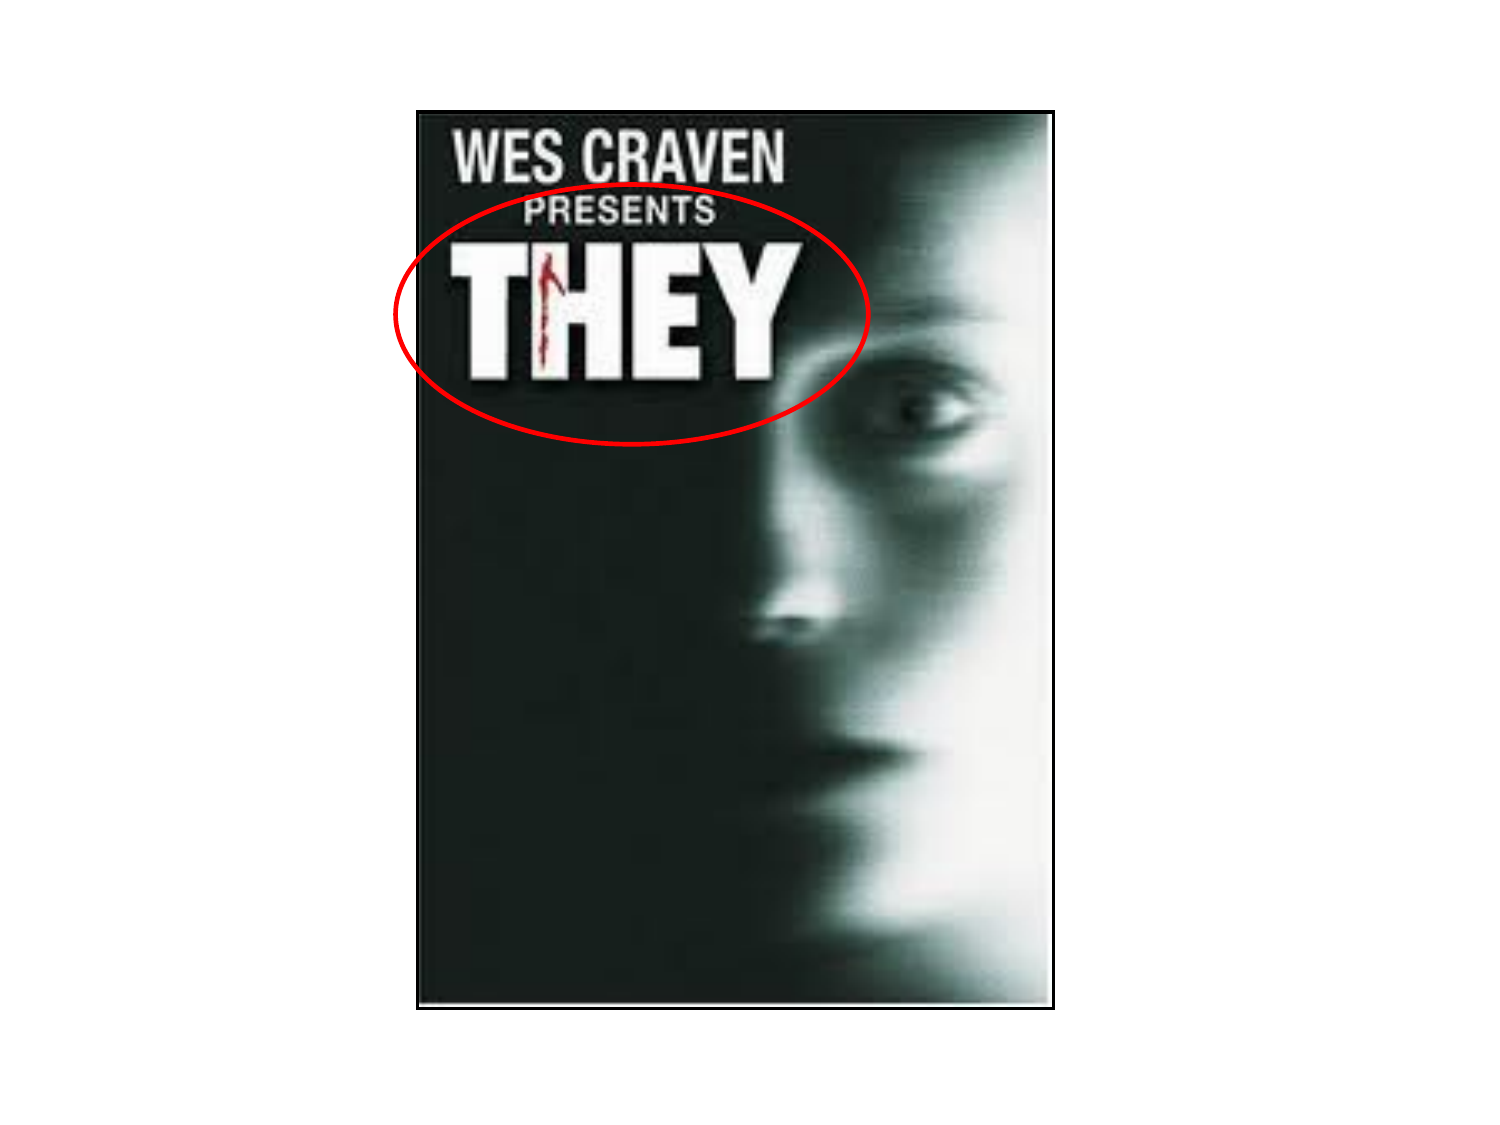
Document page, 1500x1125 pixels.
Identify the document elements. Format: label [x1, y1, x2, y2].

picture [419, 187, 865, 441]
picture [419, 113, 1052, 1008]
